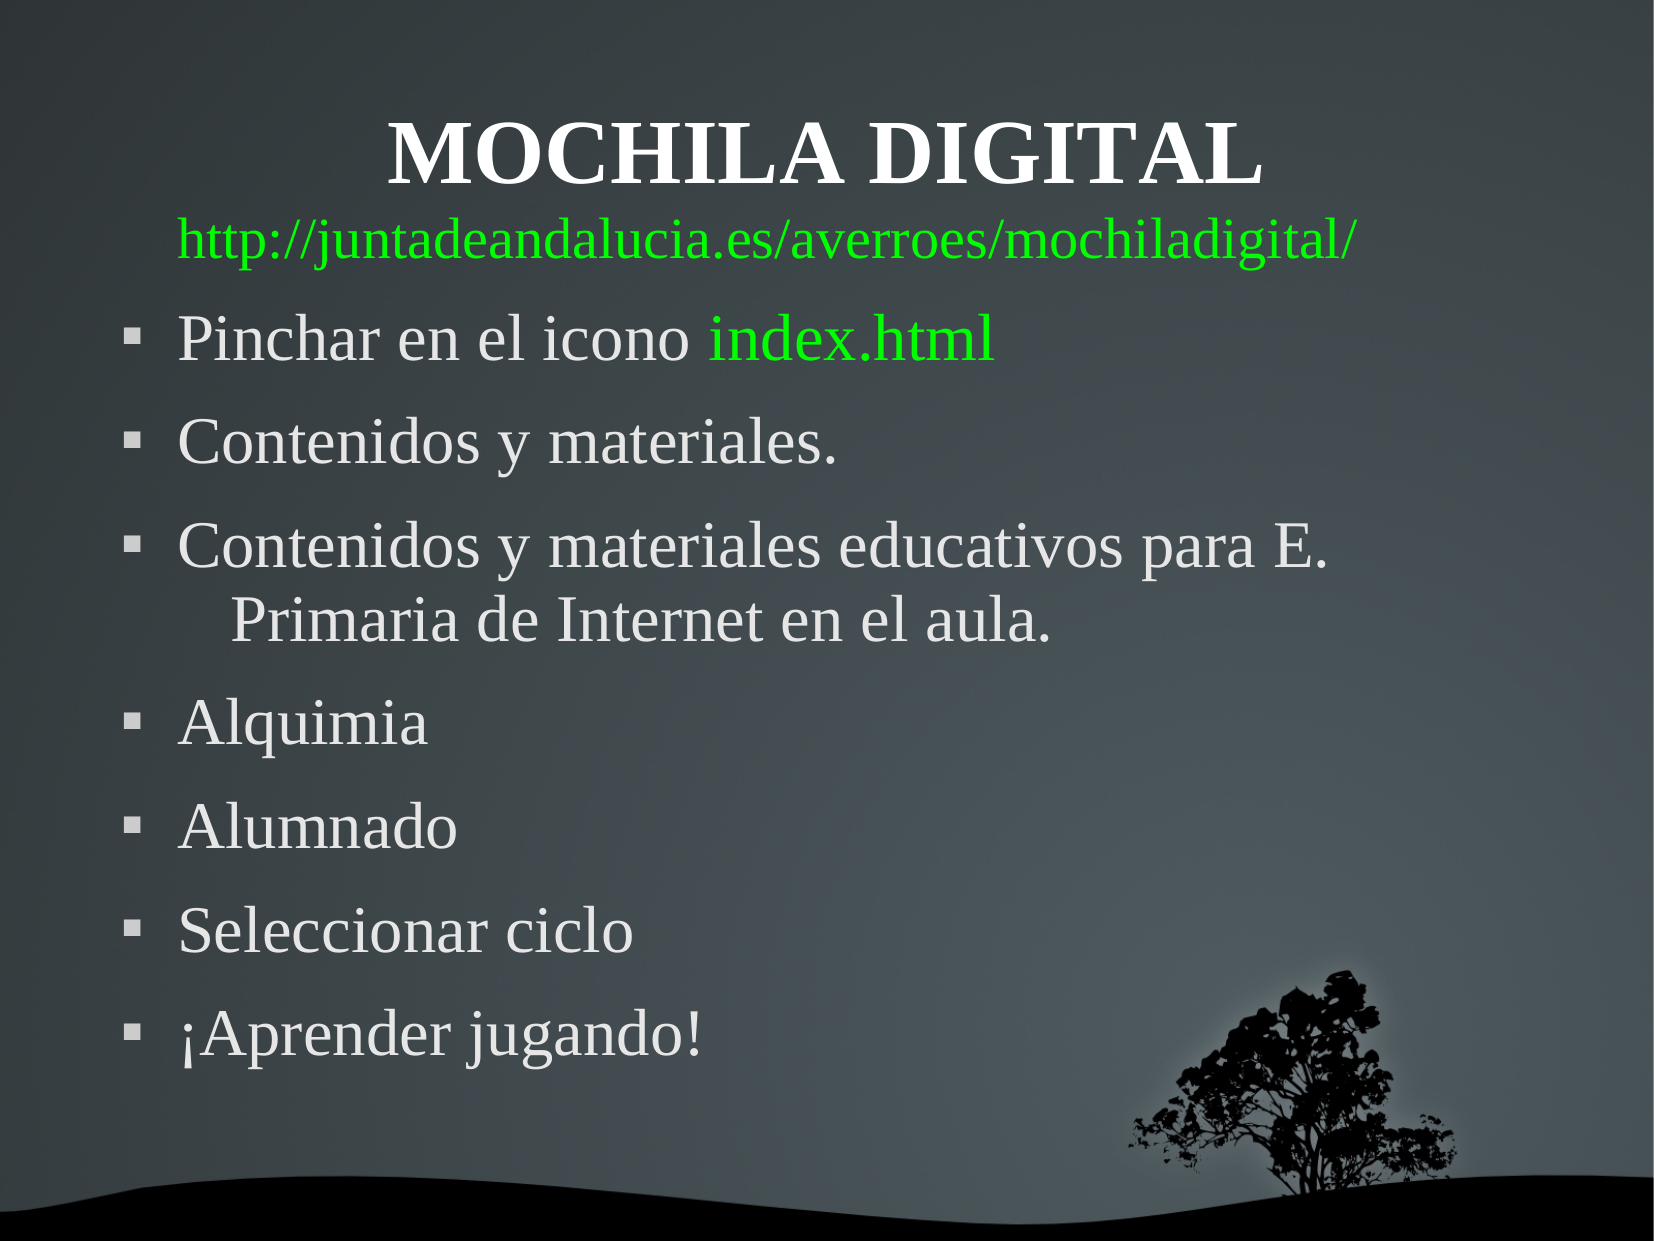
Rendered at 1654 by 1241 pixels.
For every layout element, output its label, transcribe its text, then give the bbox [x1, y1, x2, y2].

title MOCHILA DIGITAL [82, 56, 1571, 250]
list http://juntadeandalucia.es/averroes/mochiladigital/ Pinchar en el icono index.html Contenidos y materiales. Contenidos y materiales educativos para E. Primaria de Internet en el aula. Alquimia Alumnado Seleccionar ciclo ¡Aprender jugando! [88, 206, 1577, 1152]
picture [0, 0, 1654, 1241]
